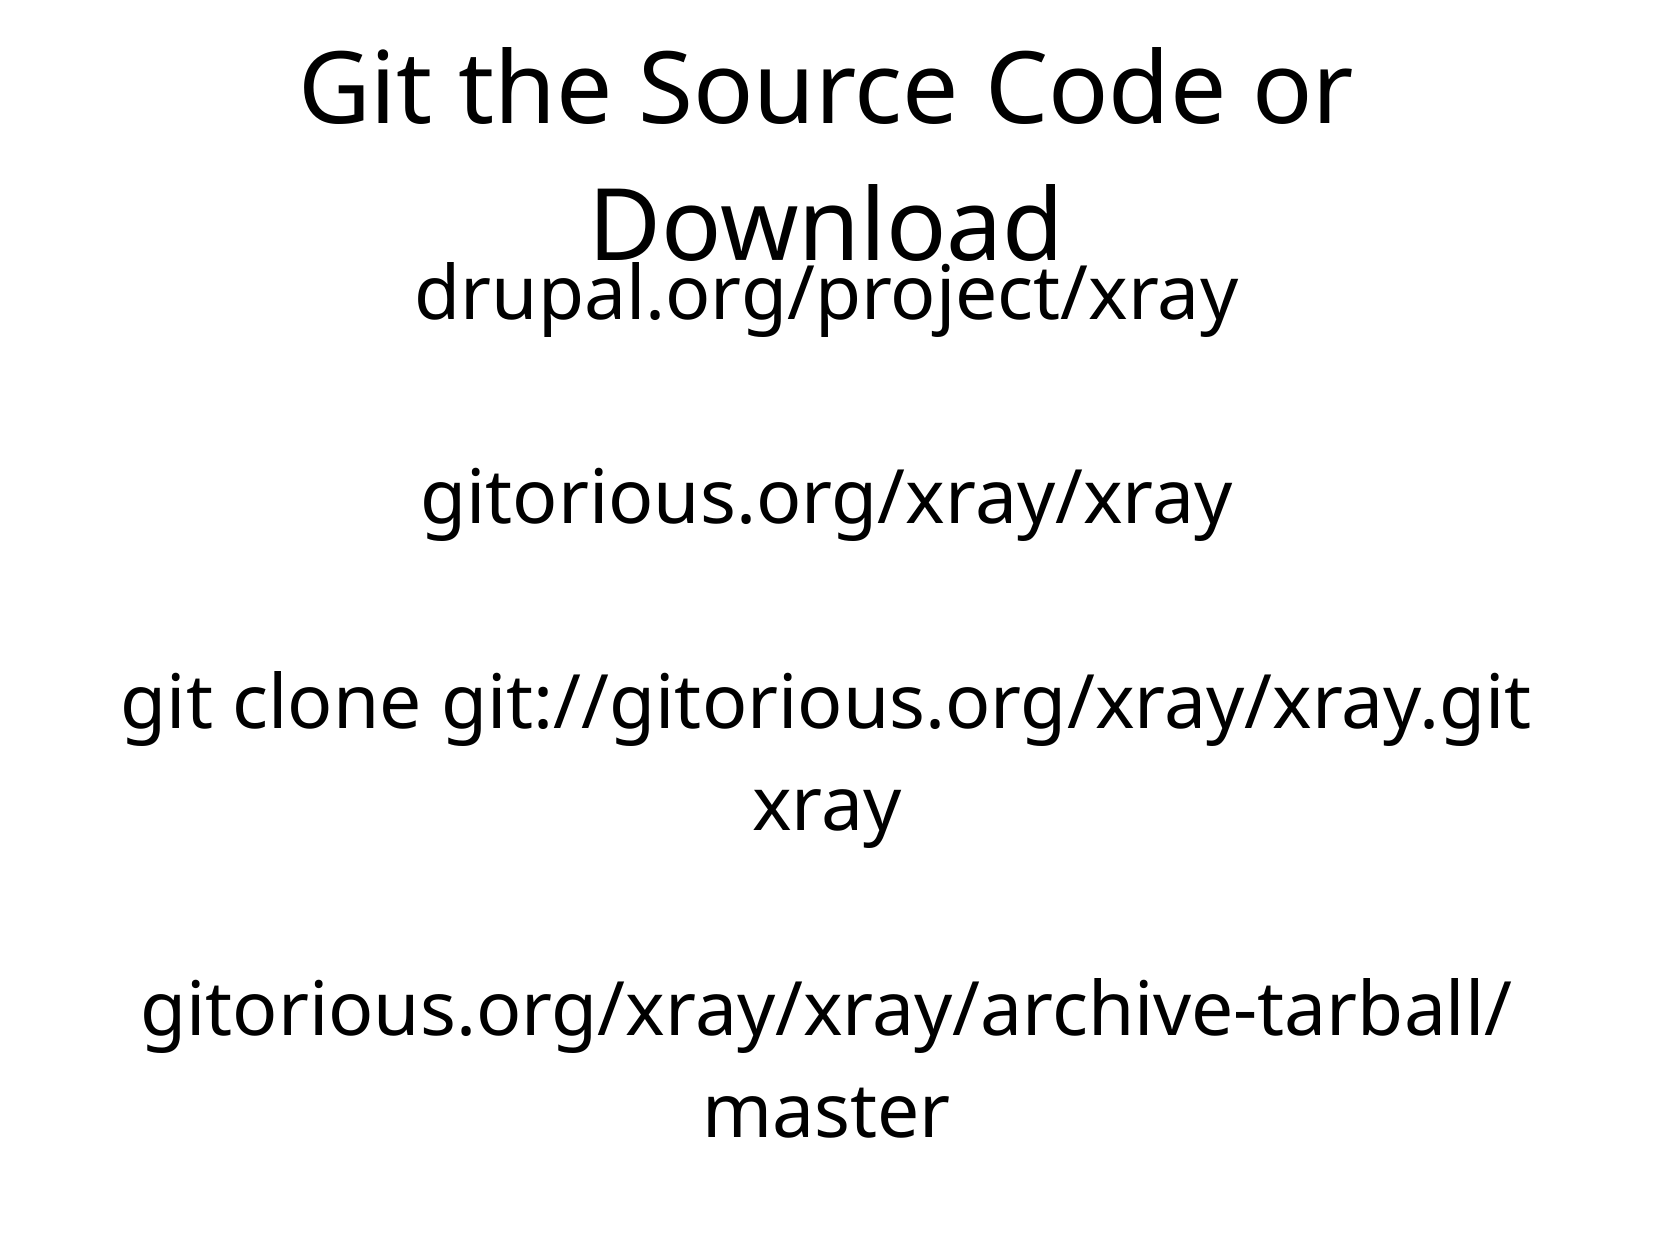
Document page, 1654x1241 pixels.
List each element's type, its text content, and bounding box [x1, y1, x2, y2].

subtitle drupal.org/project/xray gitorious.org/xray/xray git clone git://gitorious.org/xray/xray.git xray gitorious.org/xray/xray/archive-tarball/master [82, 297, 1571, 1102]
title Git the Source Code or Download [82, 56, 1571, 250]
